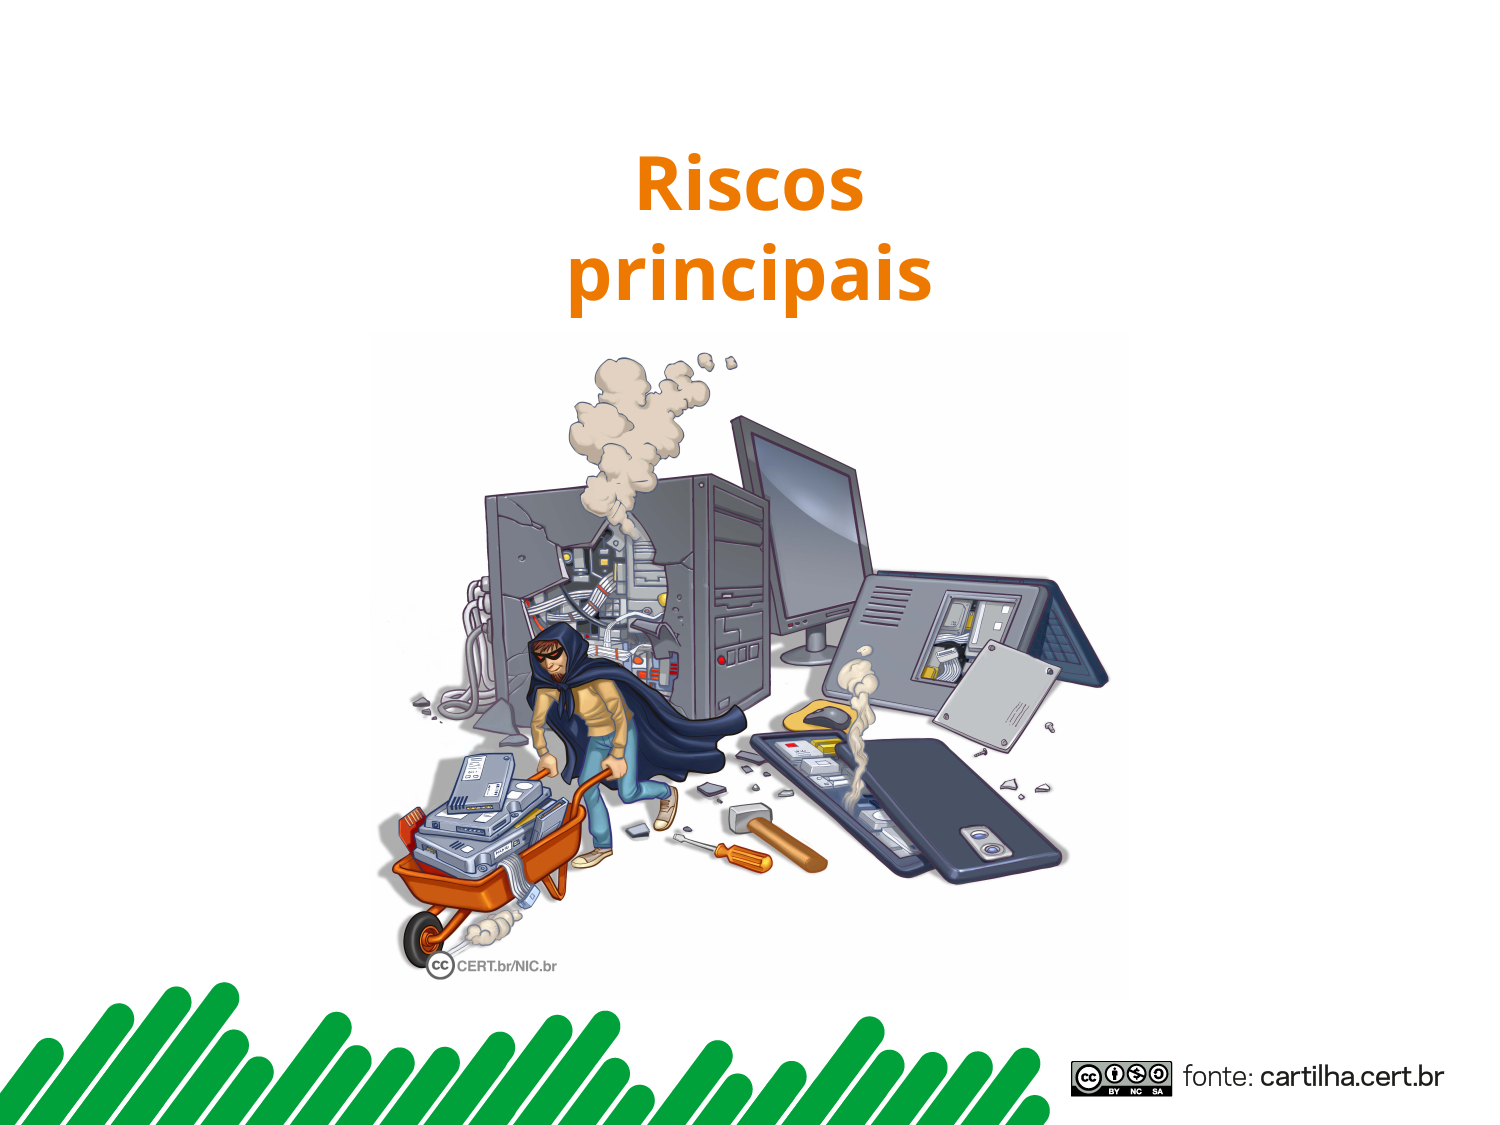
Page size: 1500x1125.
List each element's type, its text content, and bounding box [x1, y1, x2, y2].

picture [0, 0, 1500, 1125]
title Riscos principais [112, 125, 1388, 326]
